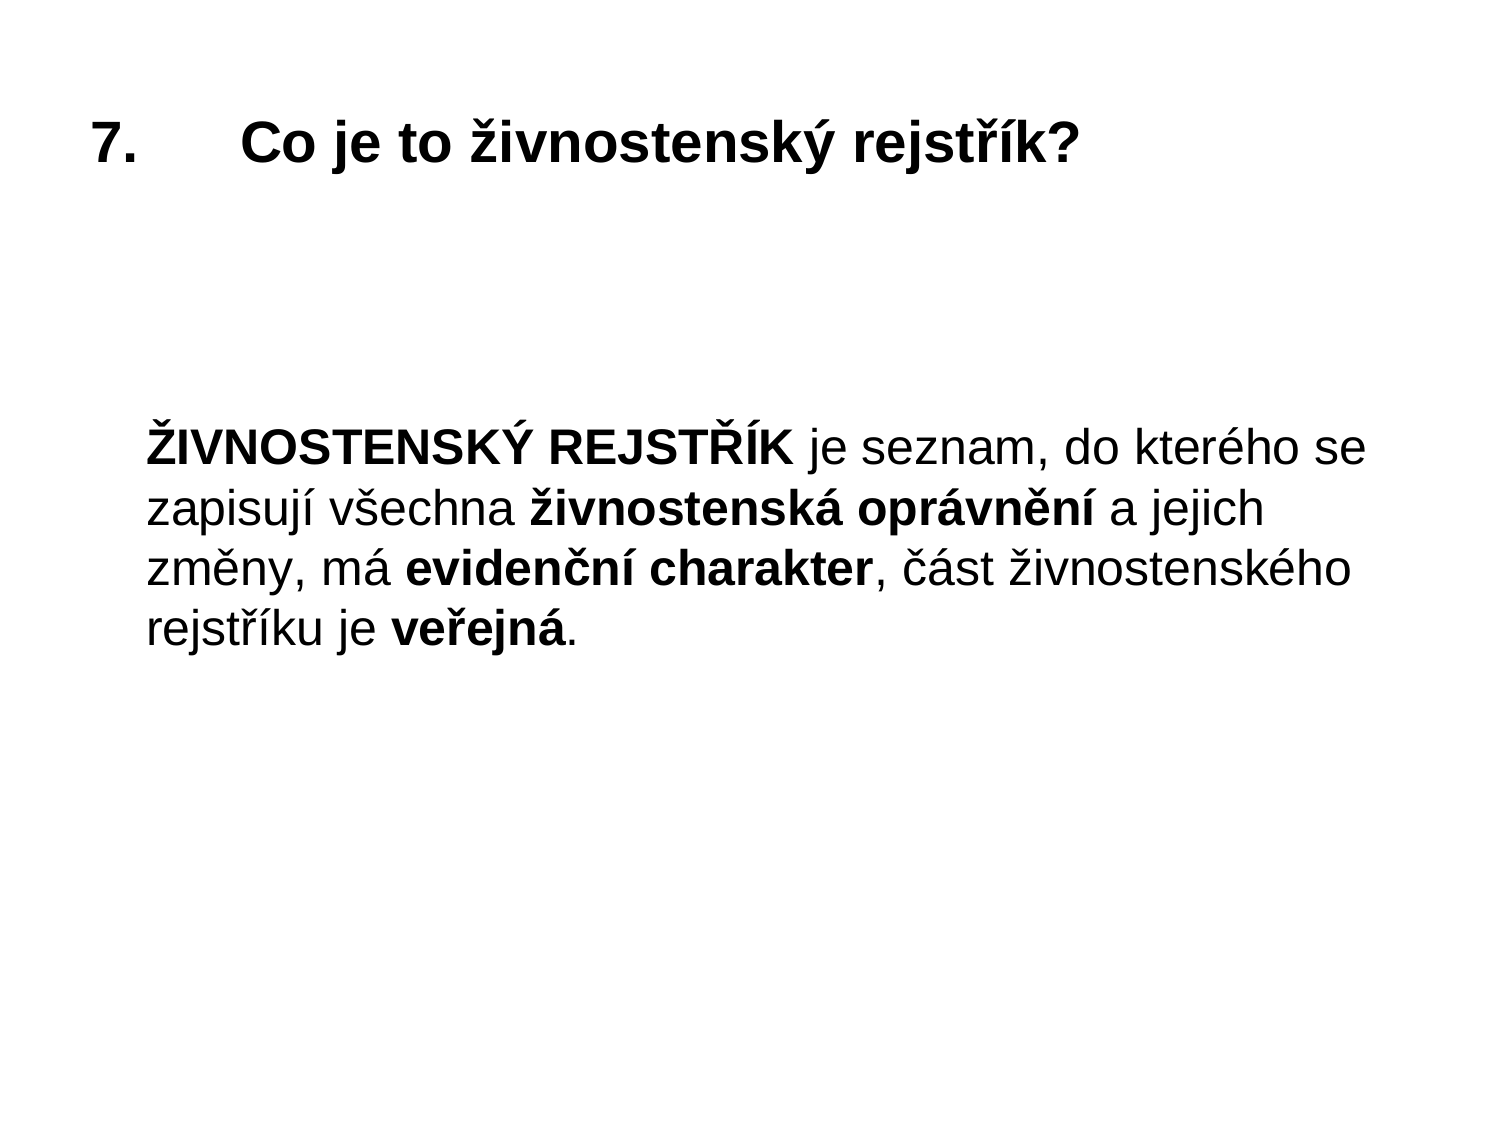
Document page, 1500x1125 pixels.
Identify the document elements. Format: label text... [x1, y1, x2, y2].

title 7. Co je to živnostenský rejstřík? [75, 45, 1426, 233]
list ŽIVNOSTENSKÝ REJSTŘÍK je seznam, do kterého se zapisují všechna živnostenská oprávnění a jejich změny, má evidenční charakter, část živnostenského rejstříku je veřejná. [75, 262, 1426, 1006]
